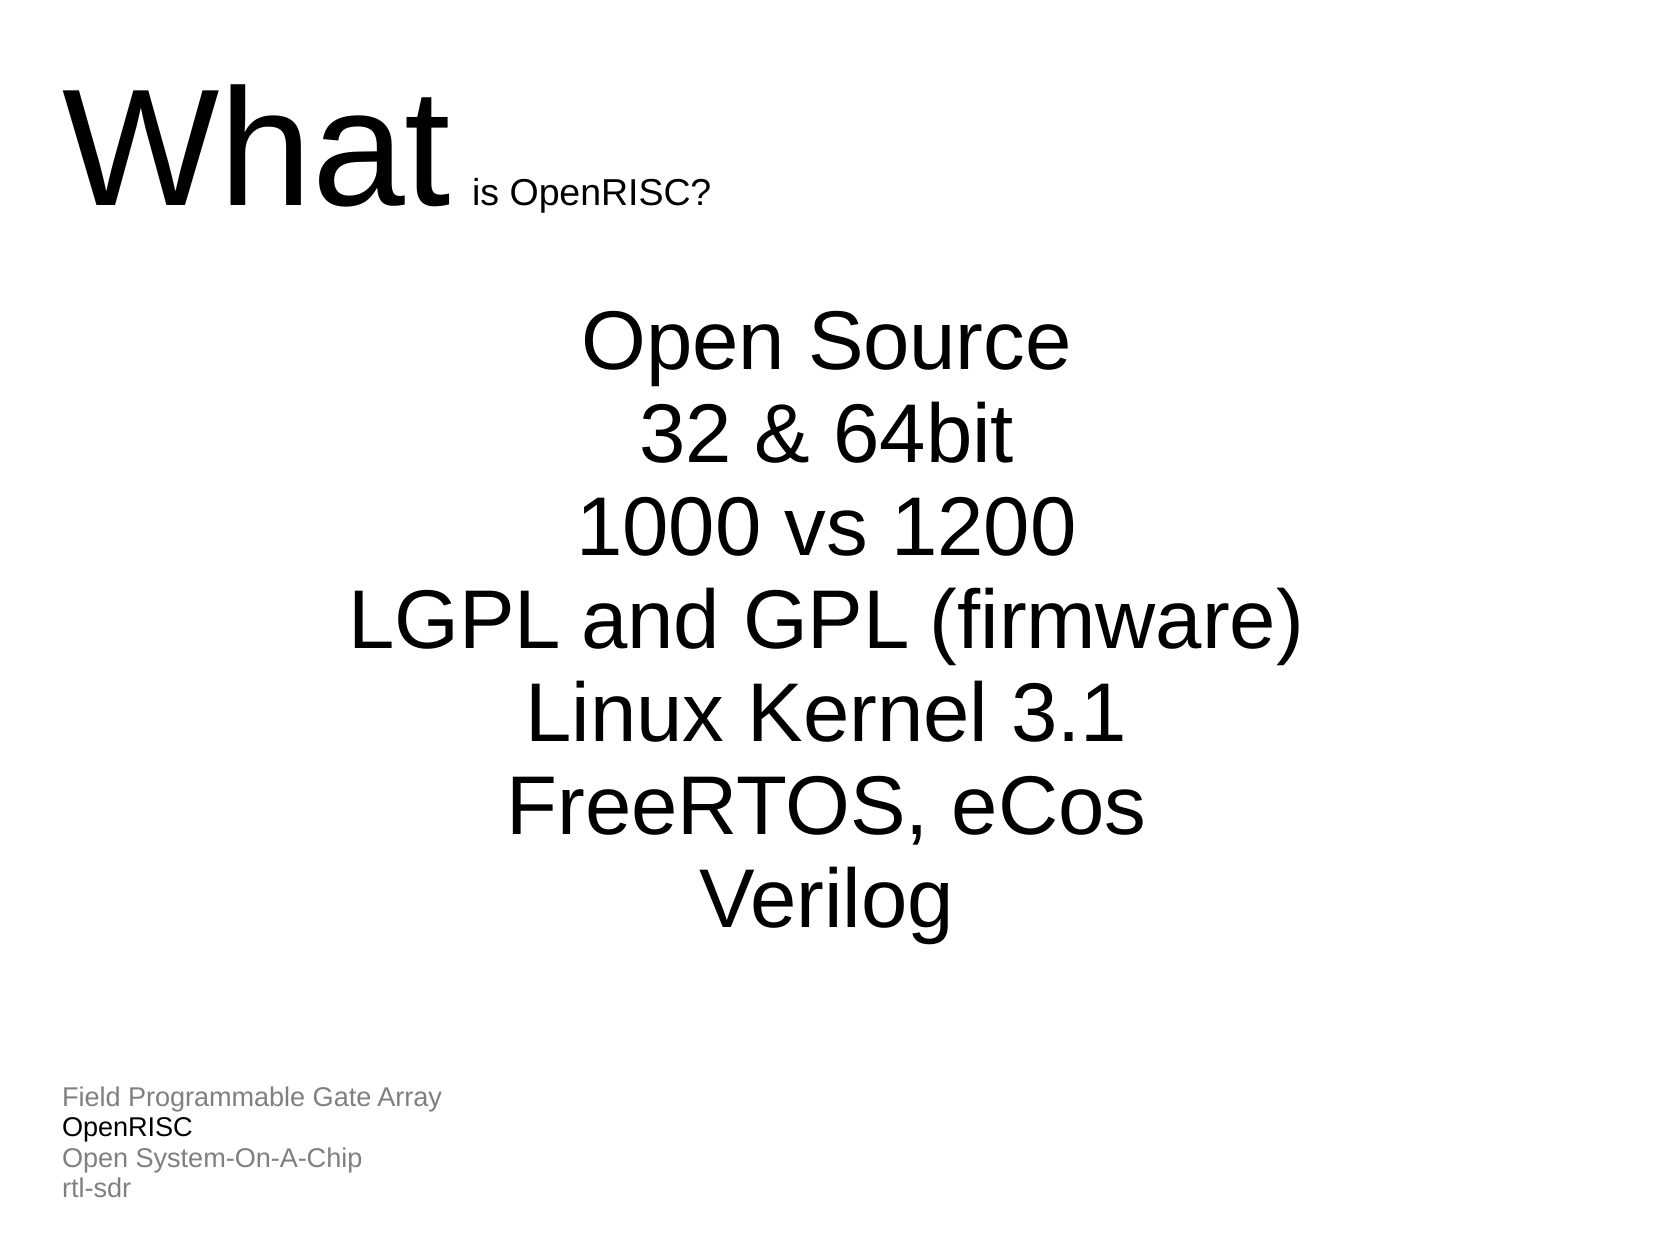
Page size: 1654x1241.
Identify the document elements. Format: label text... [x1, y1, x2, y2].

text_box What is OpenRISC? [47, 47, 727, 249]
text_box Field Programmable Gate Array OpenRISC Open System-On-A-Chip rtl-sdr [47, 1074, 457, 1211]
text_box Open Source 32 & 64bit 1000 vs 1200 LGPL and GPL (firmware) Linux Kernel 3.1 FreeRTOS, eCos Verilog [333, 287, 1320, 954]
